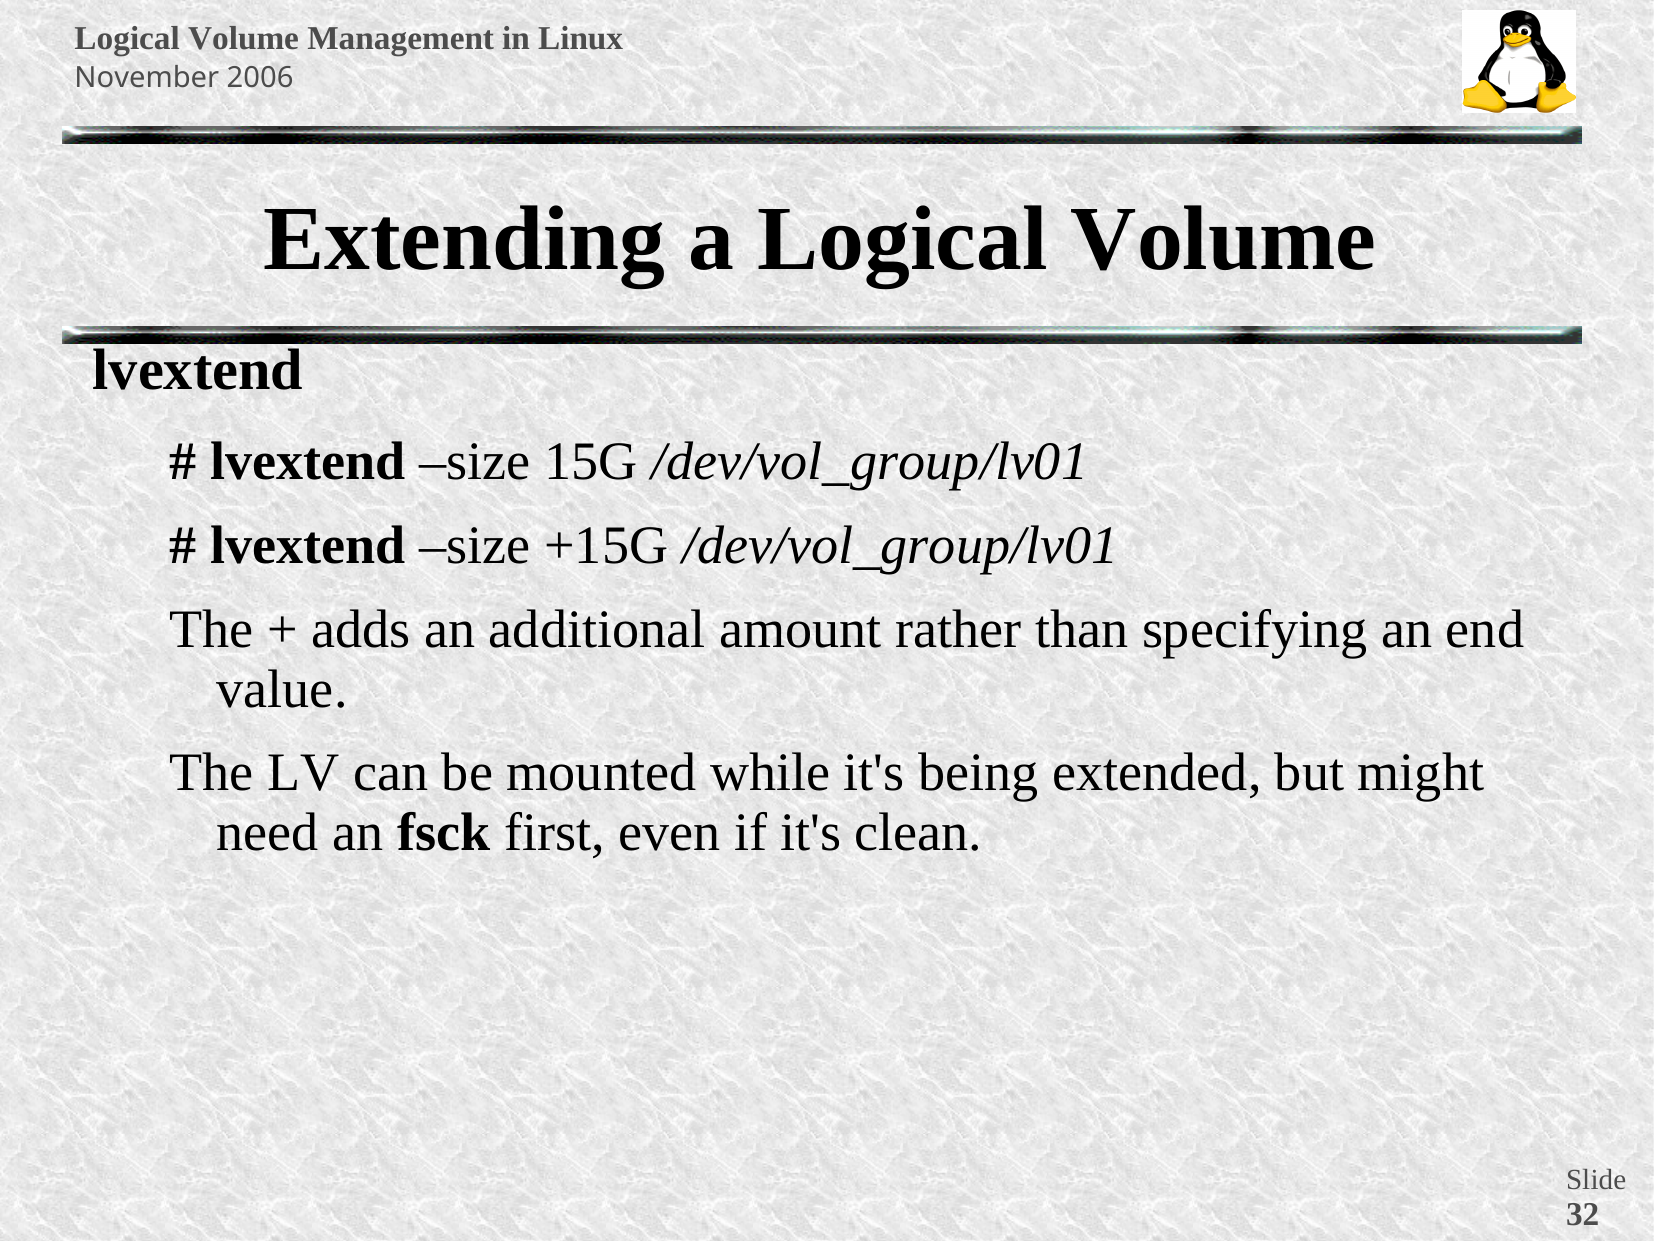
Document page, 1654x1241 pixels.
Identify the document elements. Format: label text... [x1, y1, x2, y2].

list lvextend # lvextend –size 15G /dev/vol_group/lv01 # lvextend –size +15G /dev/vol_group/lv01 The + adds an additional amount rather than specifying an end value. The LV can be mounted while it's being extended, but might need an fsck first, even if it's clean. [75, 337, 1564, 1063]
picture [0, 0, 1654, 1241]
title Extending a Logical Volume [59, 156, 1582, 320]
